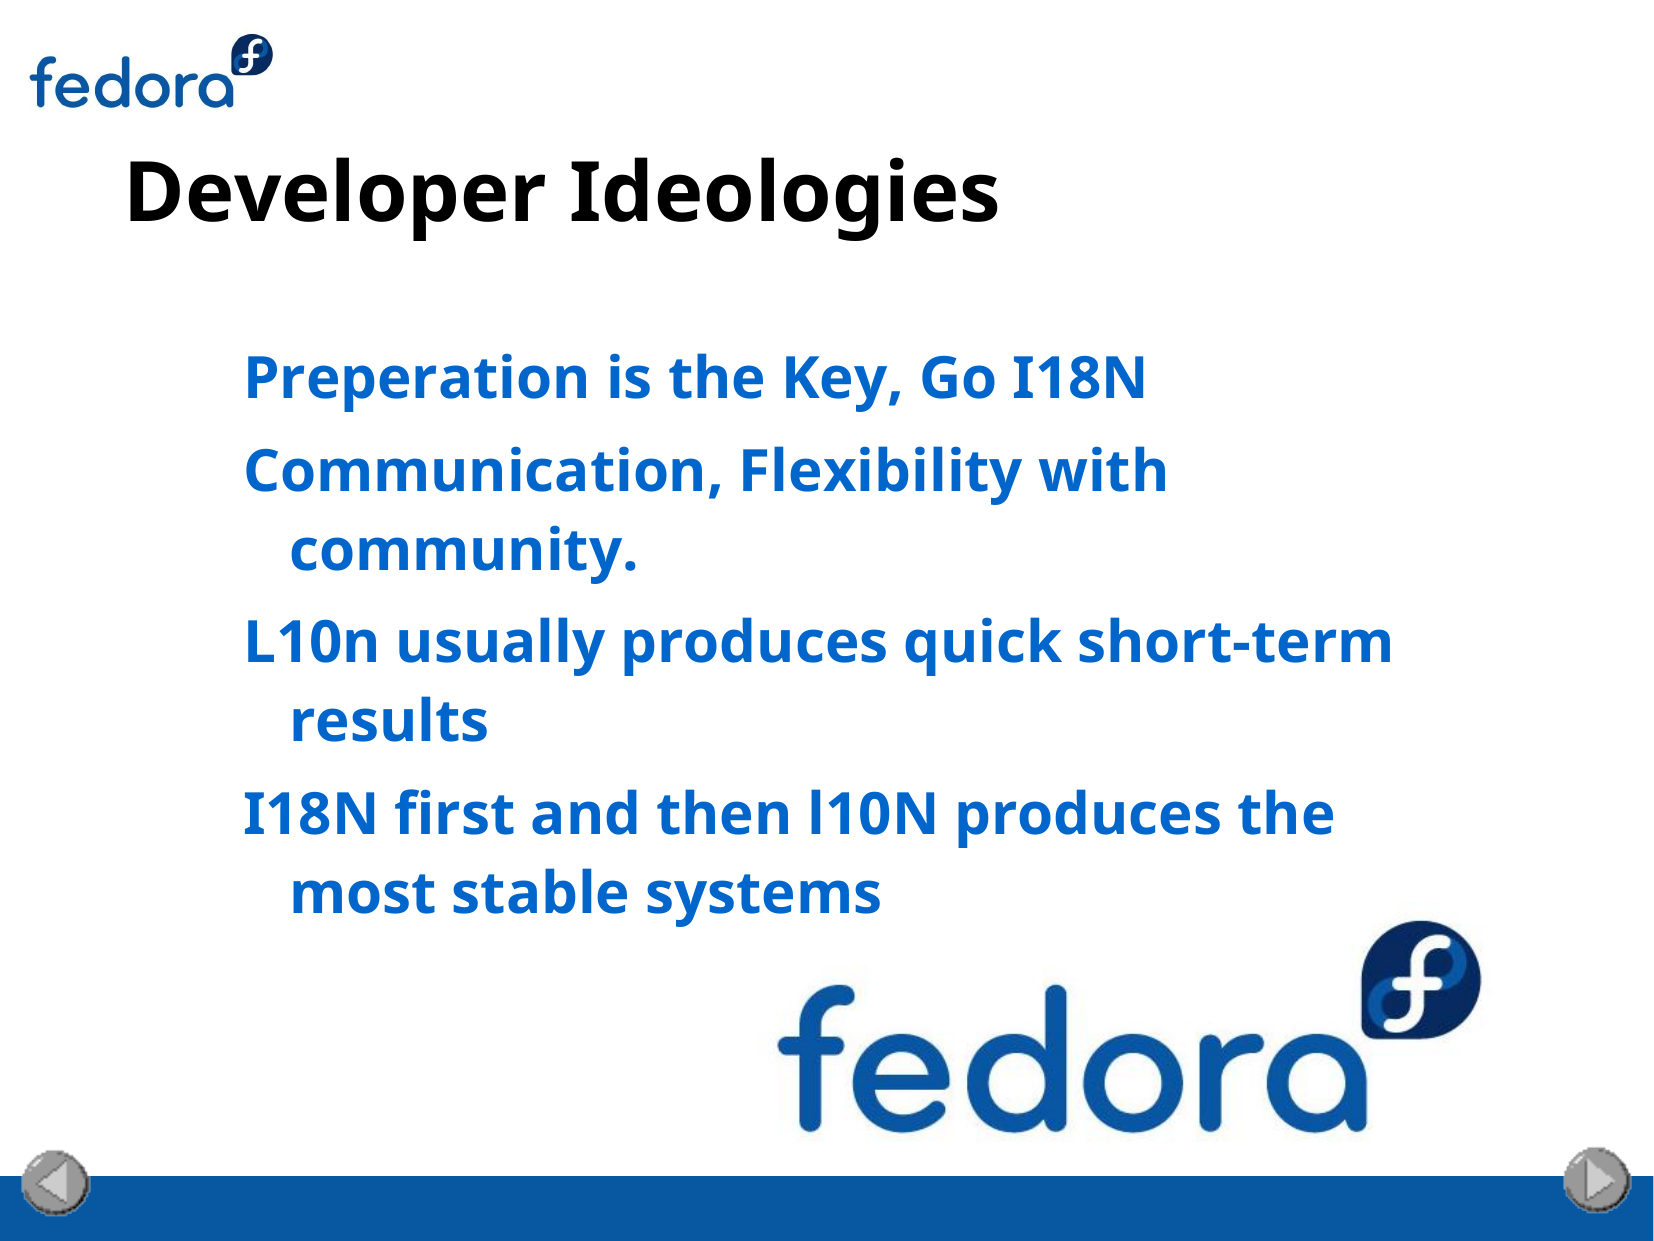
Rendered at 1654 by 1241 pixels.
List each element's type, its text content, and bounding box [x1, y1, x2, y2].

picture [22, 27, 277, 115]
title Developer Ideologies [123, 123, 1529, 256]
picture [0, 1143, 1654, 1241]
picture [757, 902, 1494, 1154]
list Preperation is the Key, Go I18N Communication, Flexibility with community. L10n usually produces quick short-term results I18N first and then l10N produces the most stable systems [153, 236, 1477, 1056]
